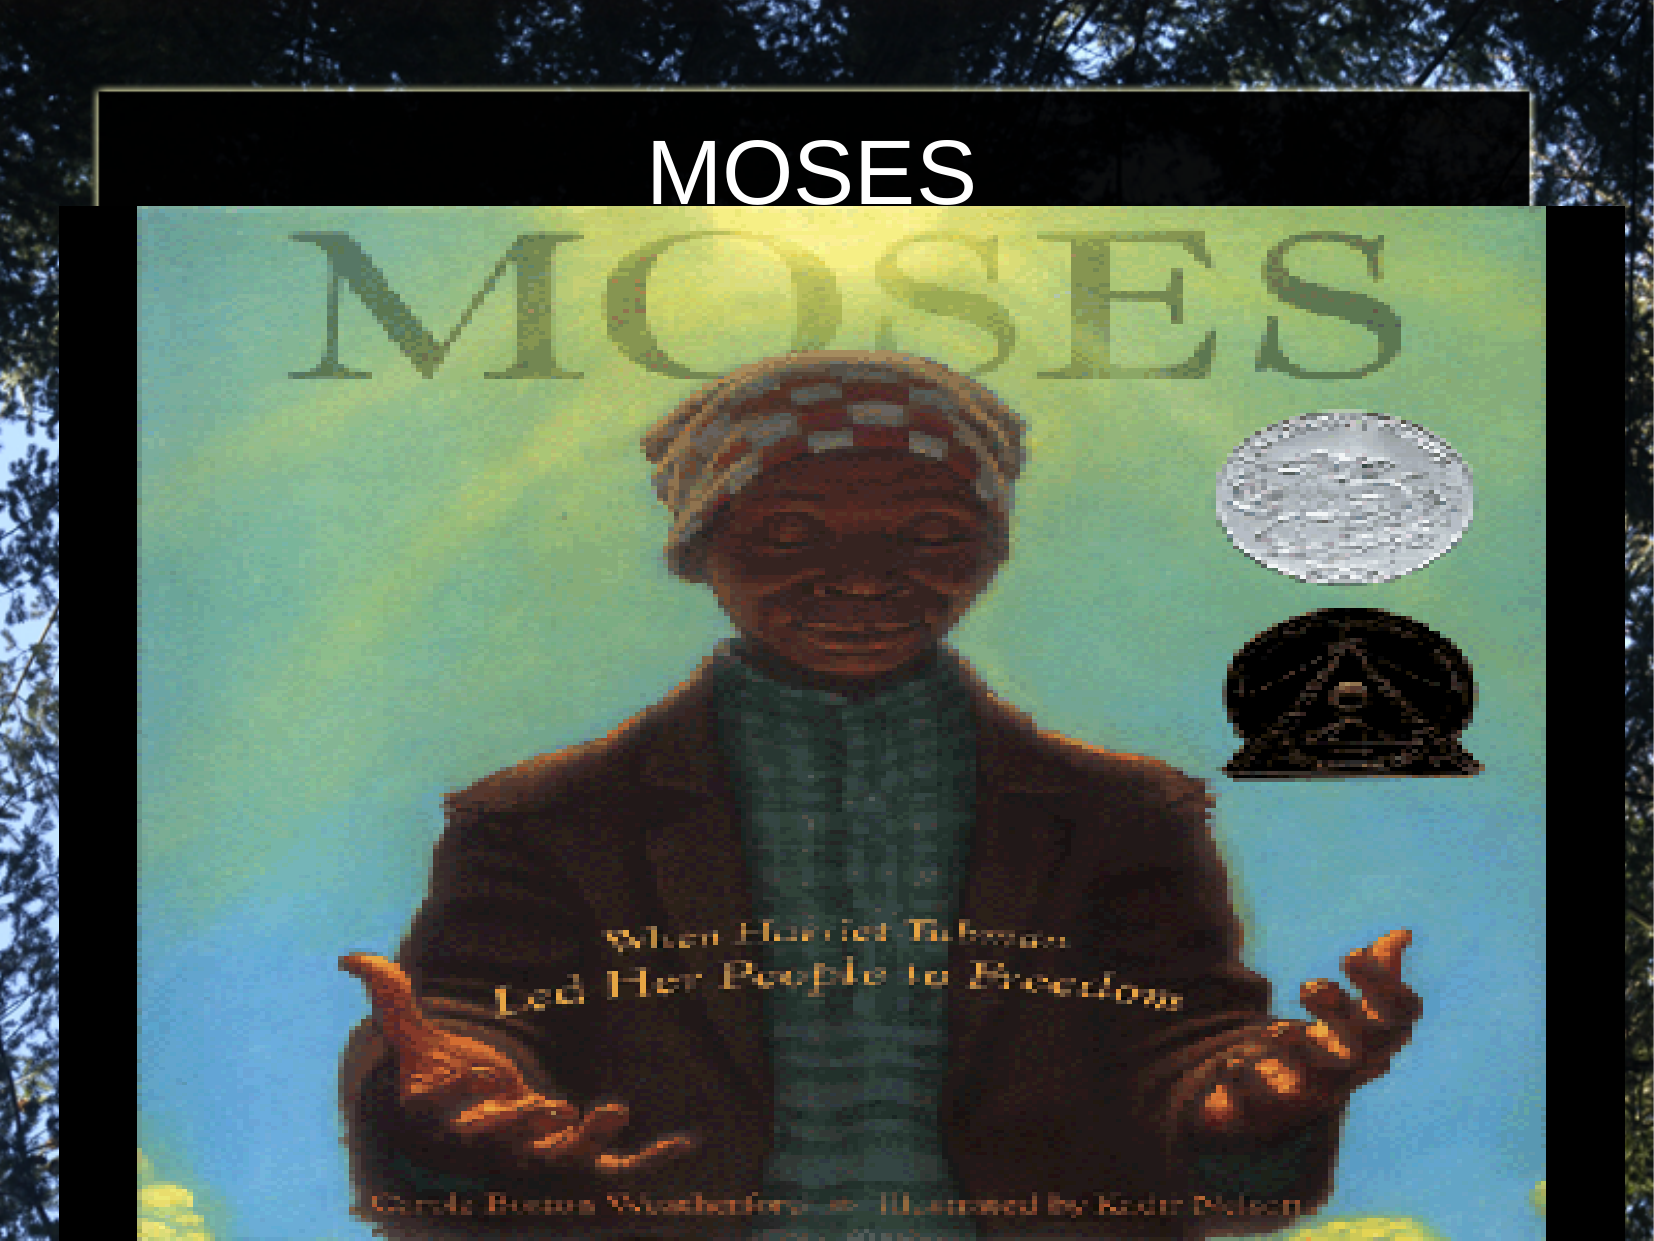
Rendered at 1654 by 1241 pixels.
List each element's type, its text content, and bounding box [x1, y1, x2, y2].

title MOSES [88, 88, 1536, 206]
picture [0, 0, 1654, 1241]
